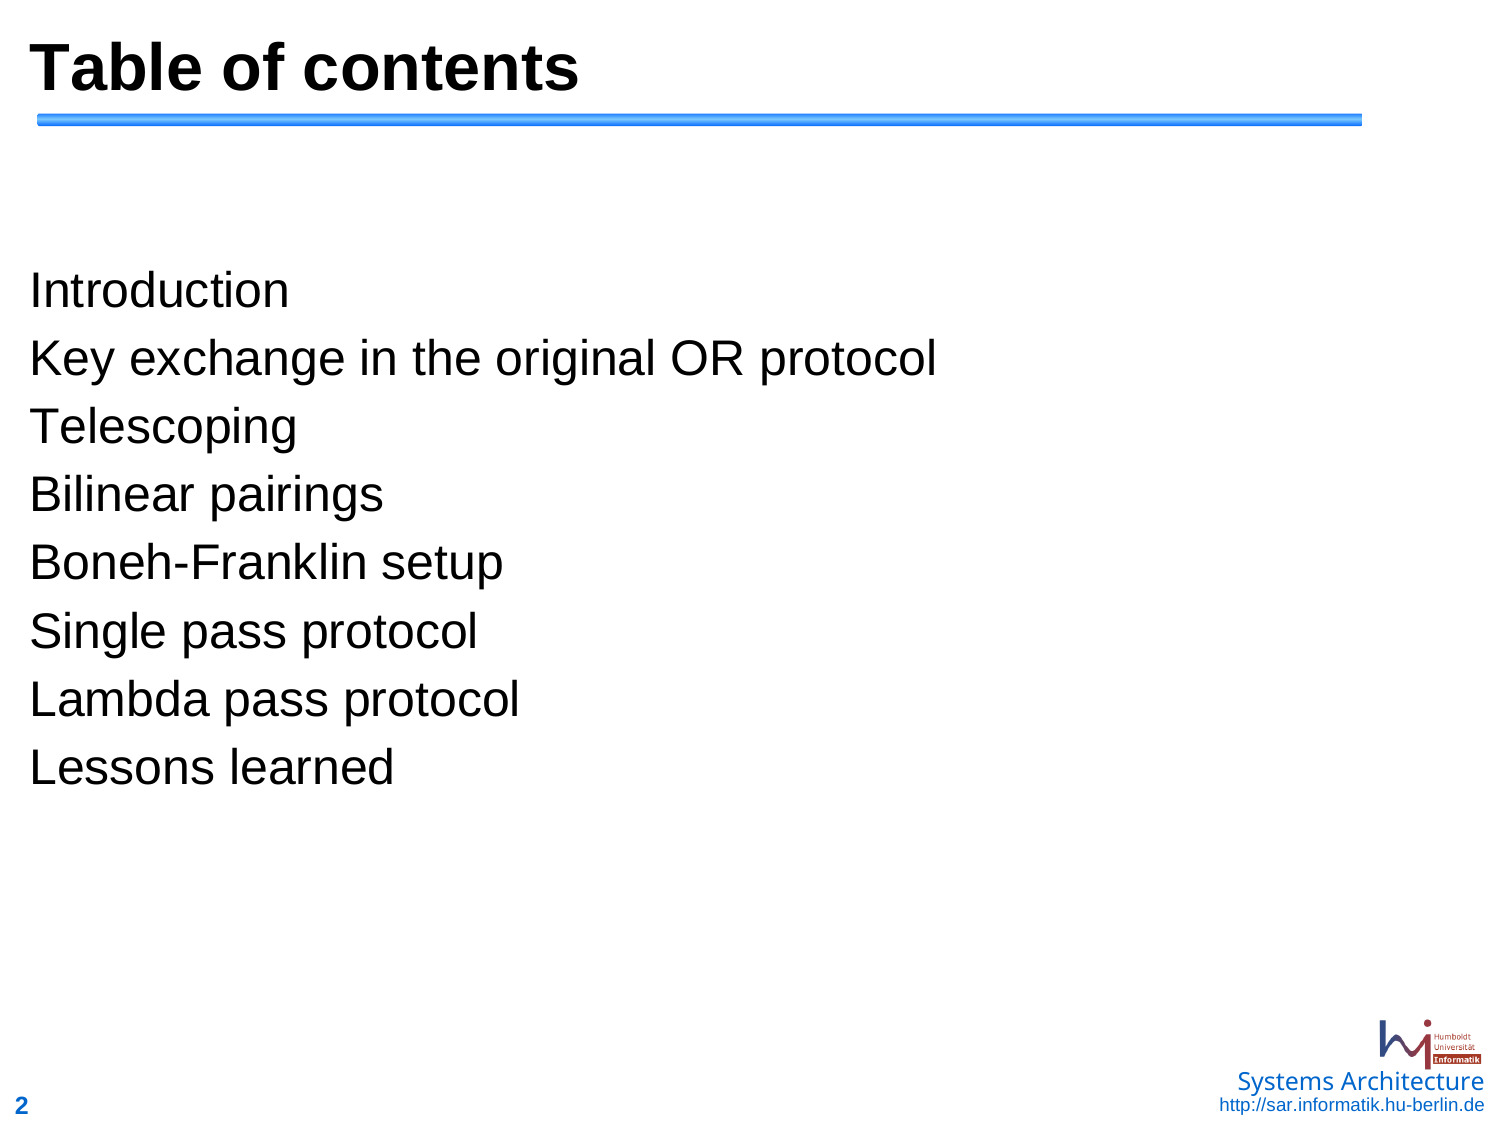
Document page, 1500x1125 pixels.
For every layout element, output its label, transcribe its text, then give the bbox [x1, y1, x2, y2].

picture [1376, 1016, 1483, 1071]
title Table of contents [29, 26, 1500, 108]
list Introduction Key exchange in the original OR protocol Telescoping Bilinear pairings Boneh-Franklin setup Single pass protocol Lambda pass protocol Lessons learned [29, 262, 1500, 863]
